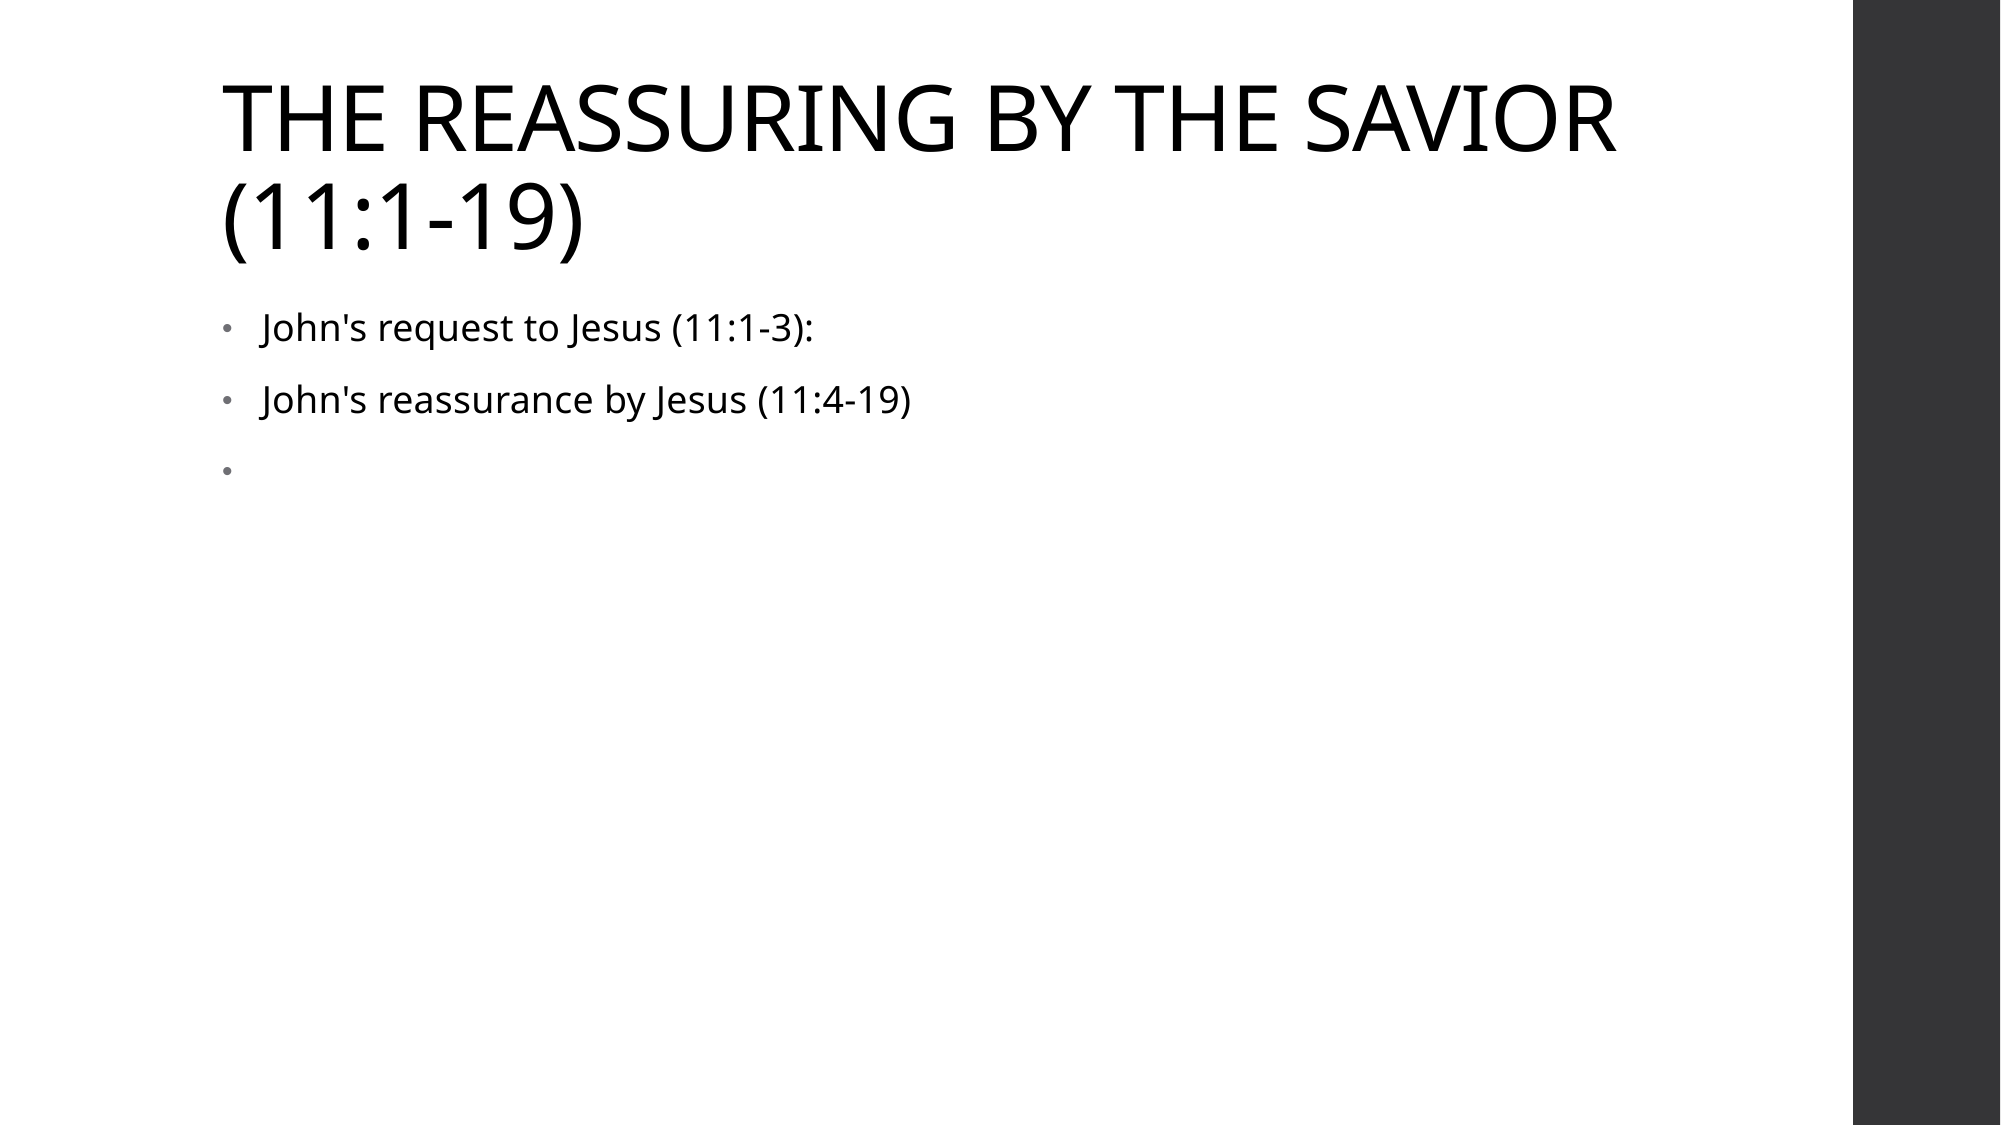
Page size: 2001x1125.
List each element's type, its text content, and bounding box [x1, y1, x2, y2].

list John's request to Jesus (11:1-3): John's reassurance by Jesus (11:4-19) [206, 299, 1617, 1014]
title THE REASSURING BY THE SAVIOR (11:1-19) [206, 60, 1797, 278]
